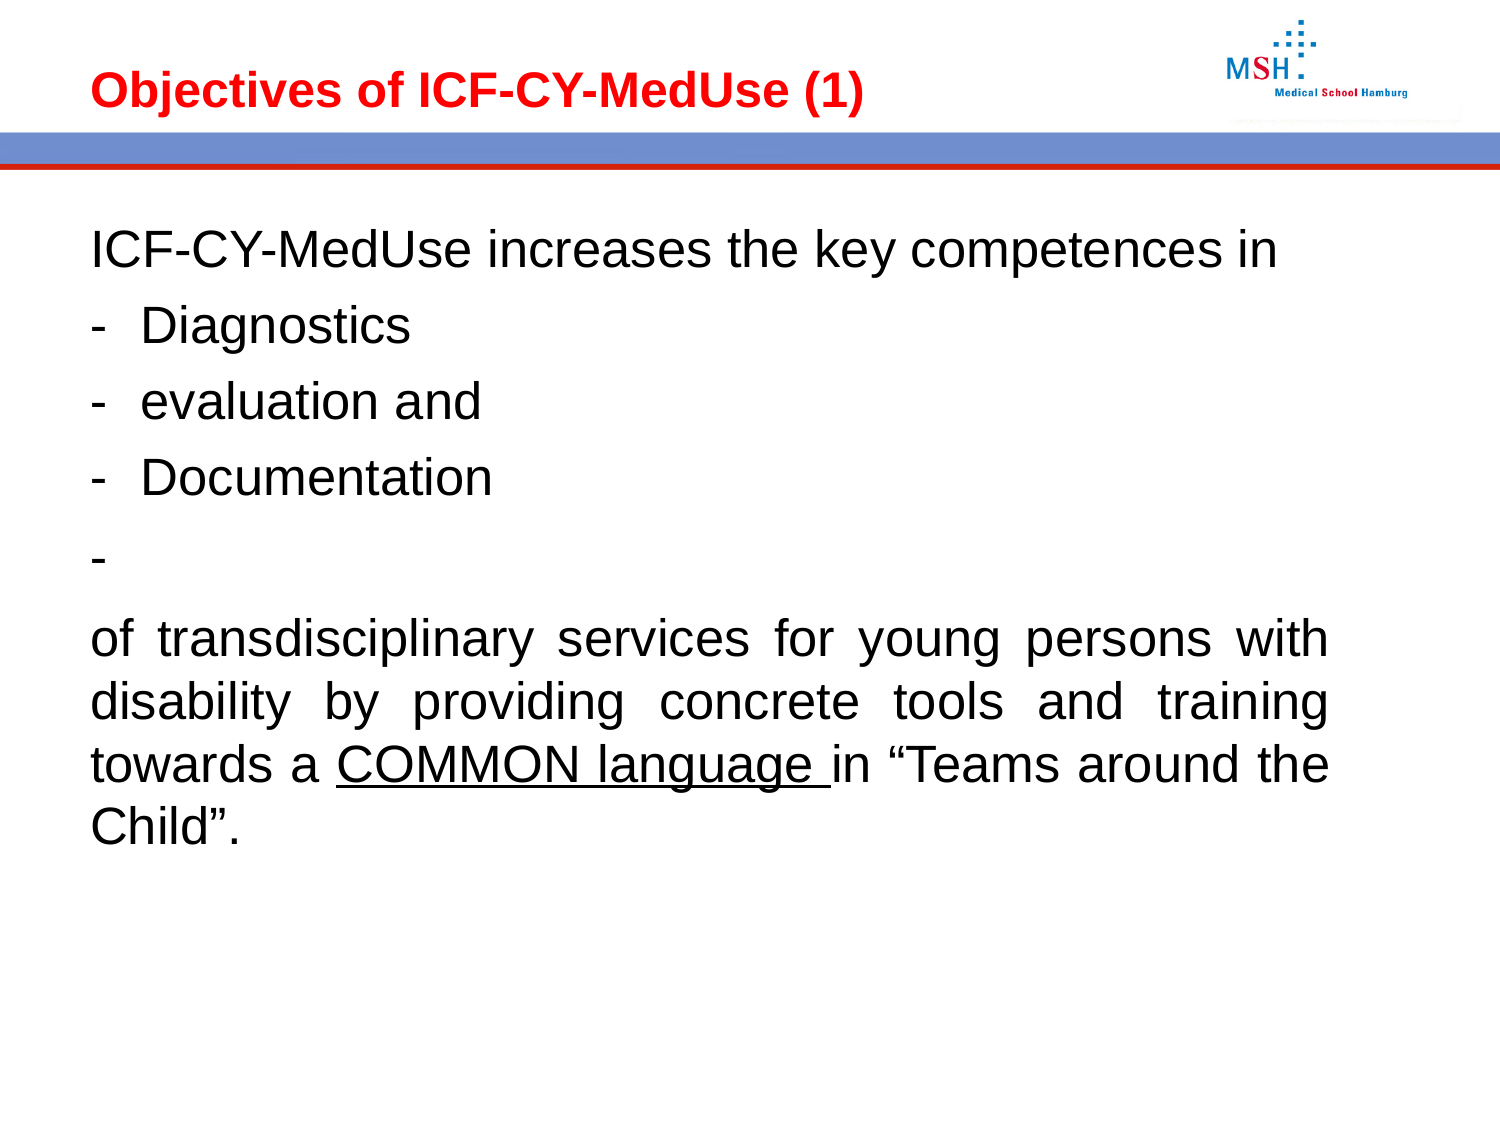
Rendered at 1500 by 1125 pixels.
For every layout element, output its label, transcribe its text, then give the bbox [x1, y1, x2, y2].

list ICF-CY-MedUse increases the key competences in Diagnostics evaluation and Documentation of transdisciplinary services for young persons with disability by providing concrete tools and training towards a COMMON language in “Teams around the Child”. [75, 208, 1426, 870]
title Objectives of ICF-CY-MedUse (1) [75, 45, 1196, 129]
